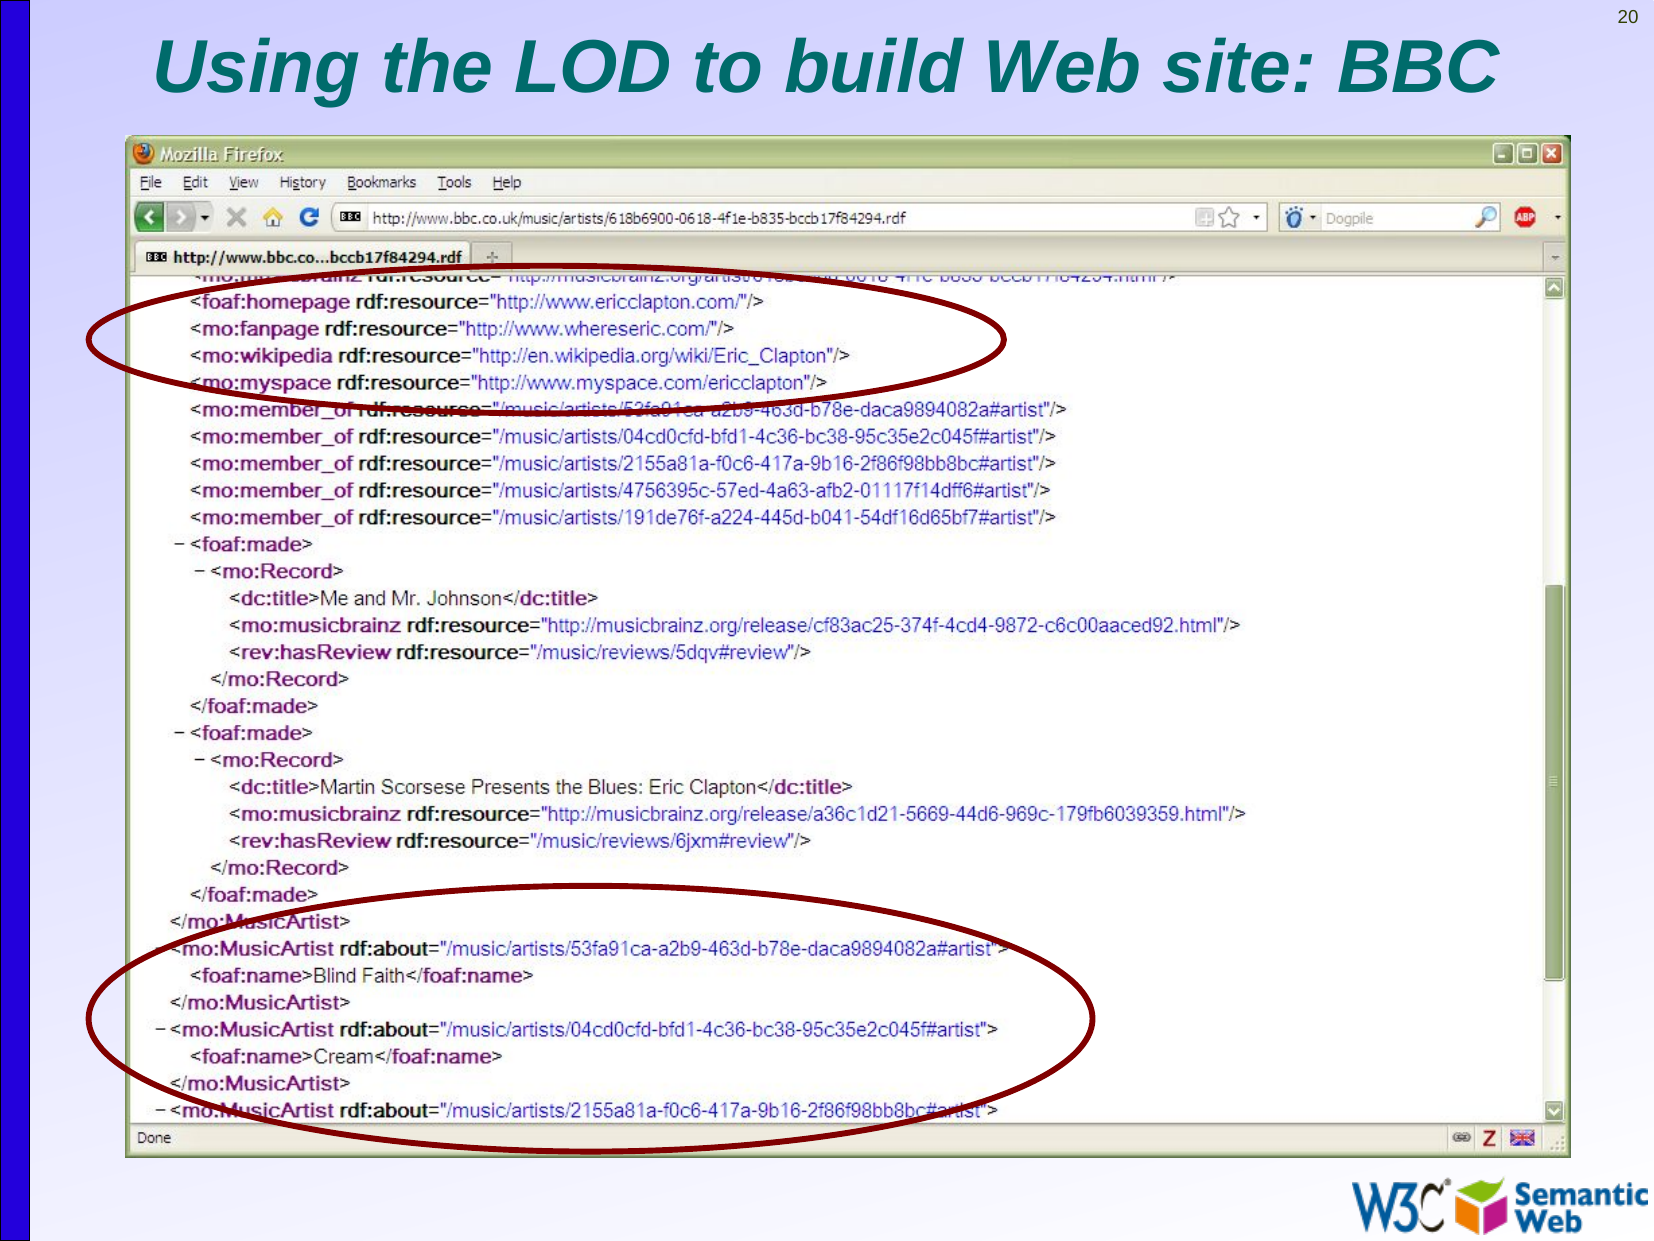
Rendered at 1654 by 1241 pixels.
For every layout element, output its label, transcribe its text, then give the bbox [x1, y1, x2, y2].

picture [1352, 1175, 1648, 1235]
picture [125, 135, 1571, 1158]
title Using the LOD to build Web site: BBC [0, 5, 1654, 125]
picture [125, 889, 1089, 1148]
picture [125, 269, 1000, 410]
